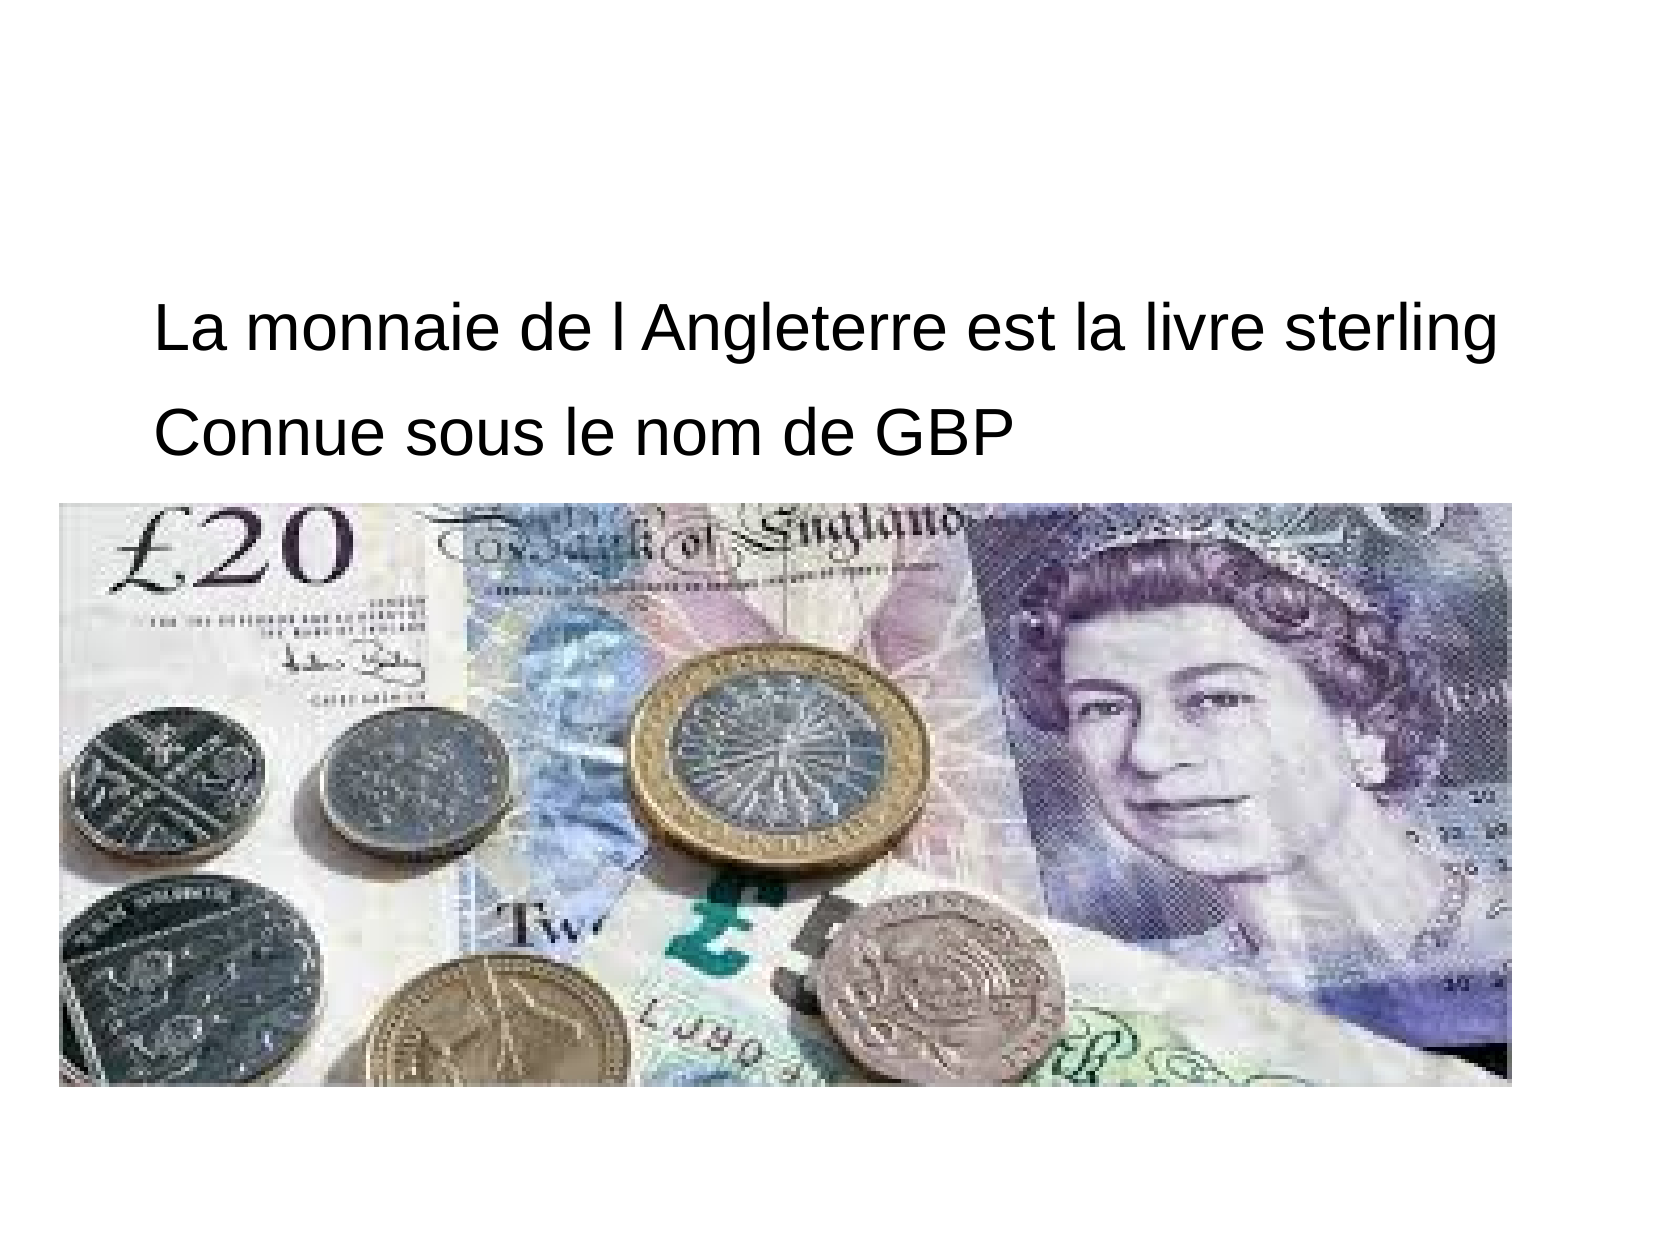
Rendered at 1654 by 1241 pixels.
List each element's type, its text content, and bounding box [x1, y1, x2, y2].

picture [59, 503, 1512, 1087]
list La monnaie de l Angleterre est la livre sterling Connue sous le nom de GBP [82, 290, 1571, 1109]
